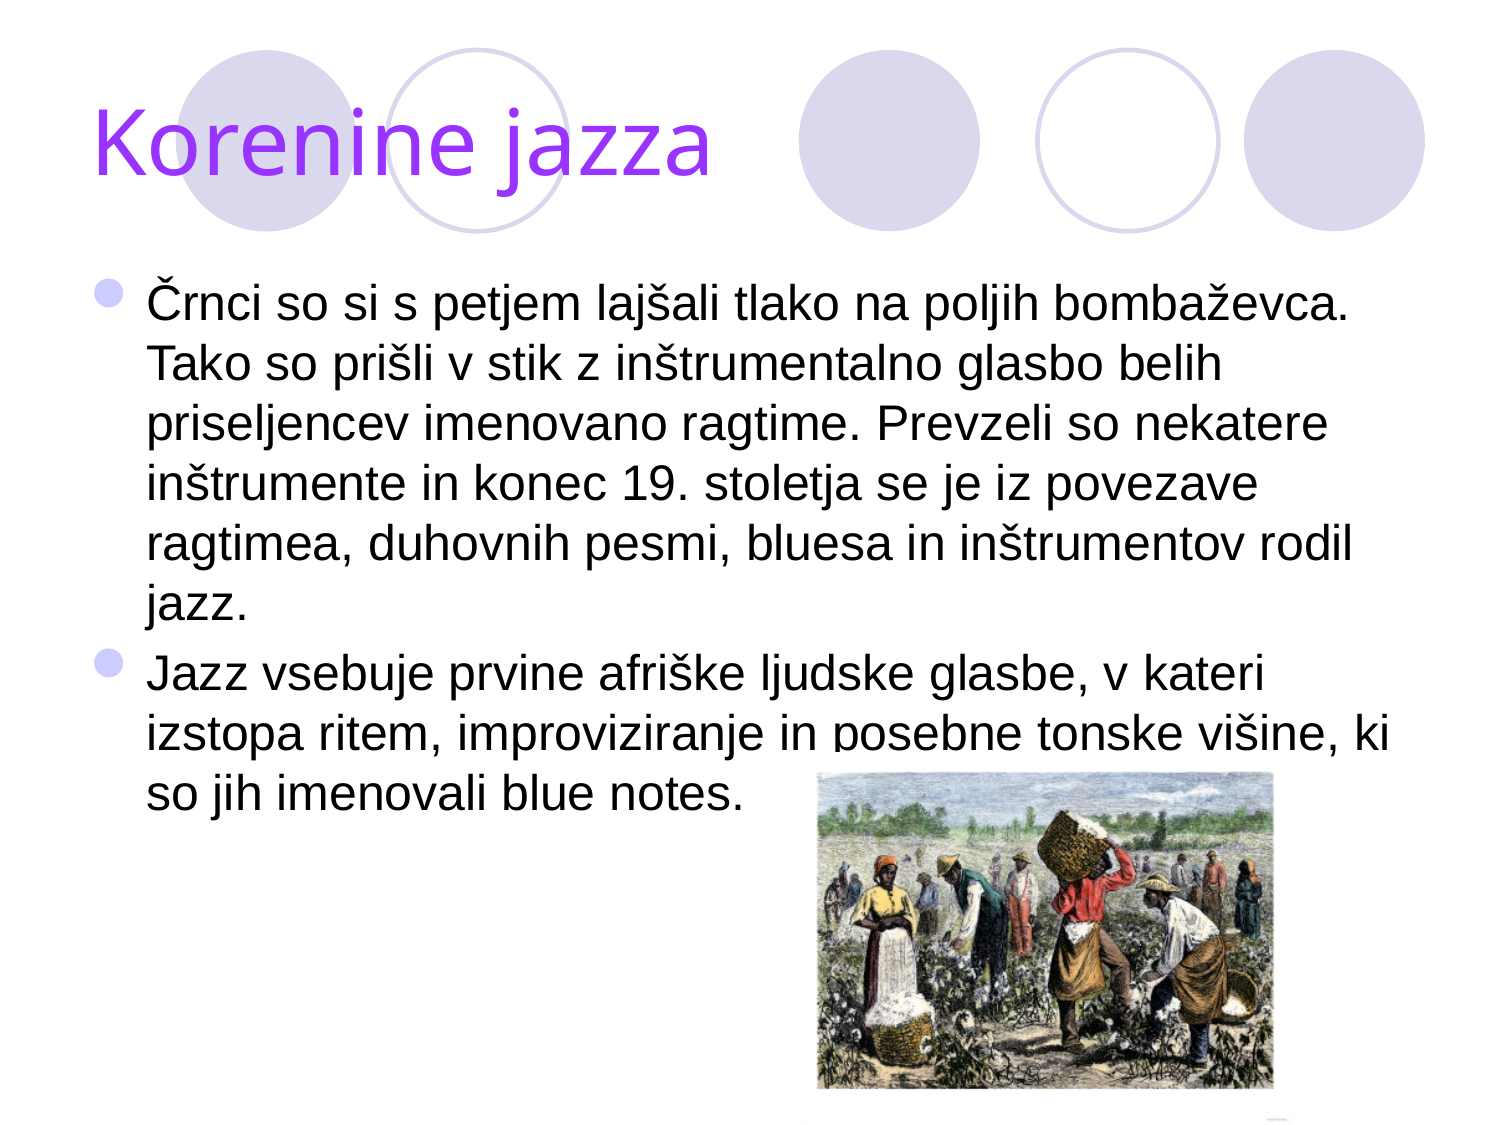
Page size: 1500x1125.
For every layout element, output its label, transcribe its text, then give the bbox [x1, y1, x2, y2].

list Črnci so si s petjem lajšali tlako na poljih bombaževca. Tako so prišli v stik z inštrumentalno glasbo belih priseljencev imenovano ragtime. Prevzeli so nekatere inštrumente in konec 19. stoletja se je iz povezave ragtimea, duhovnih pesmi, bluesa in inštrumentov rodil jazz. Jazz vsebuje prvine afriške ljudske glasbe, v kateri izstopa ritem, improviziranje in posebne tonske višine, ki so jih imenovali blue notes. [75, 262, 1425, 1006]
title Korenine jazza [75, 45, 1425, 233]
picture [797, 752, 1294, 1125]
